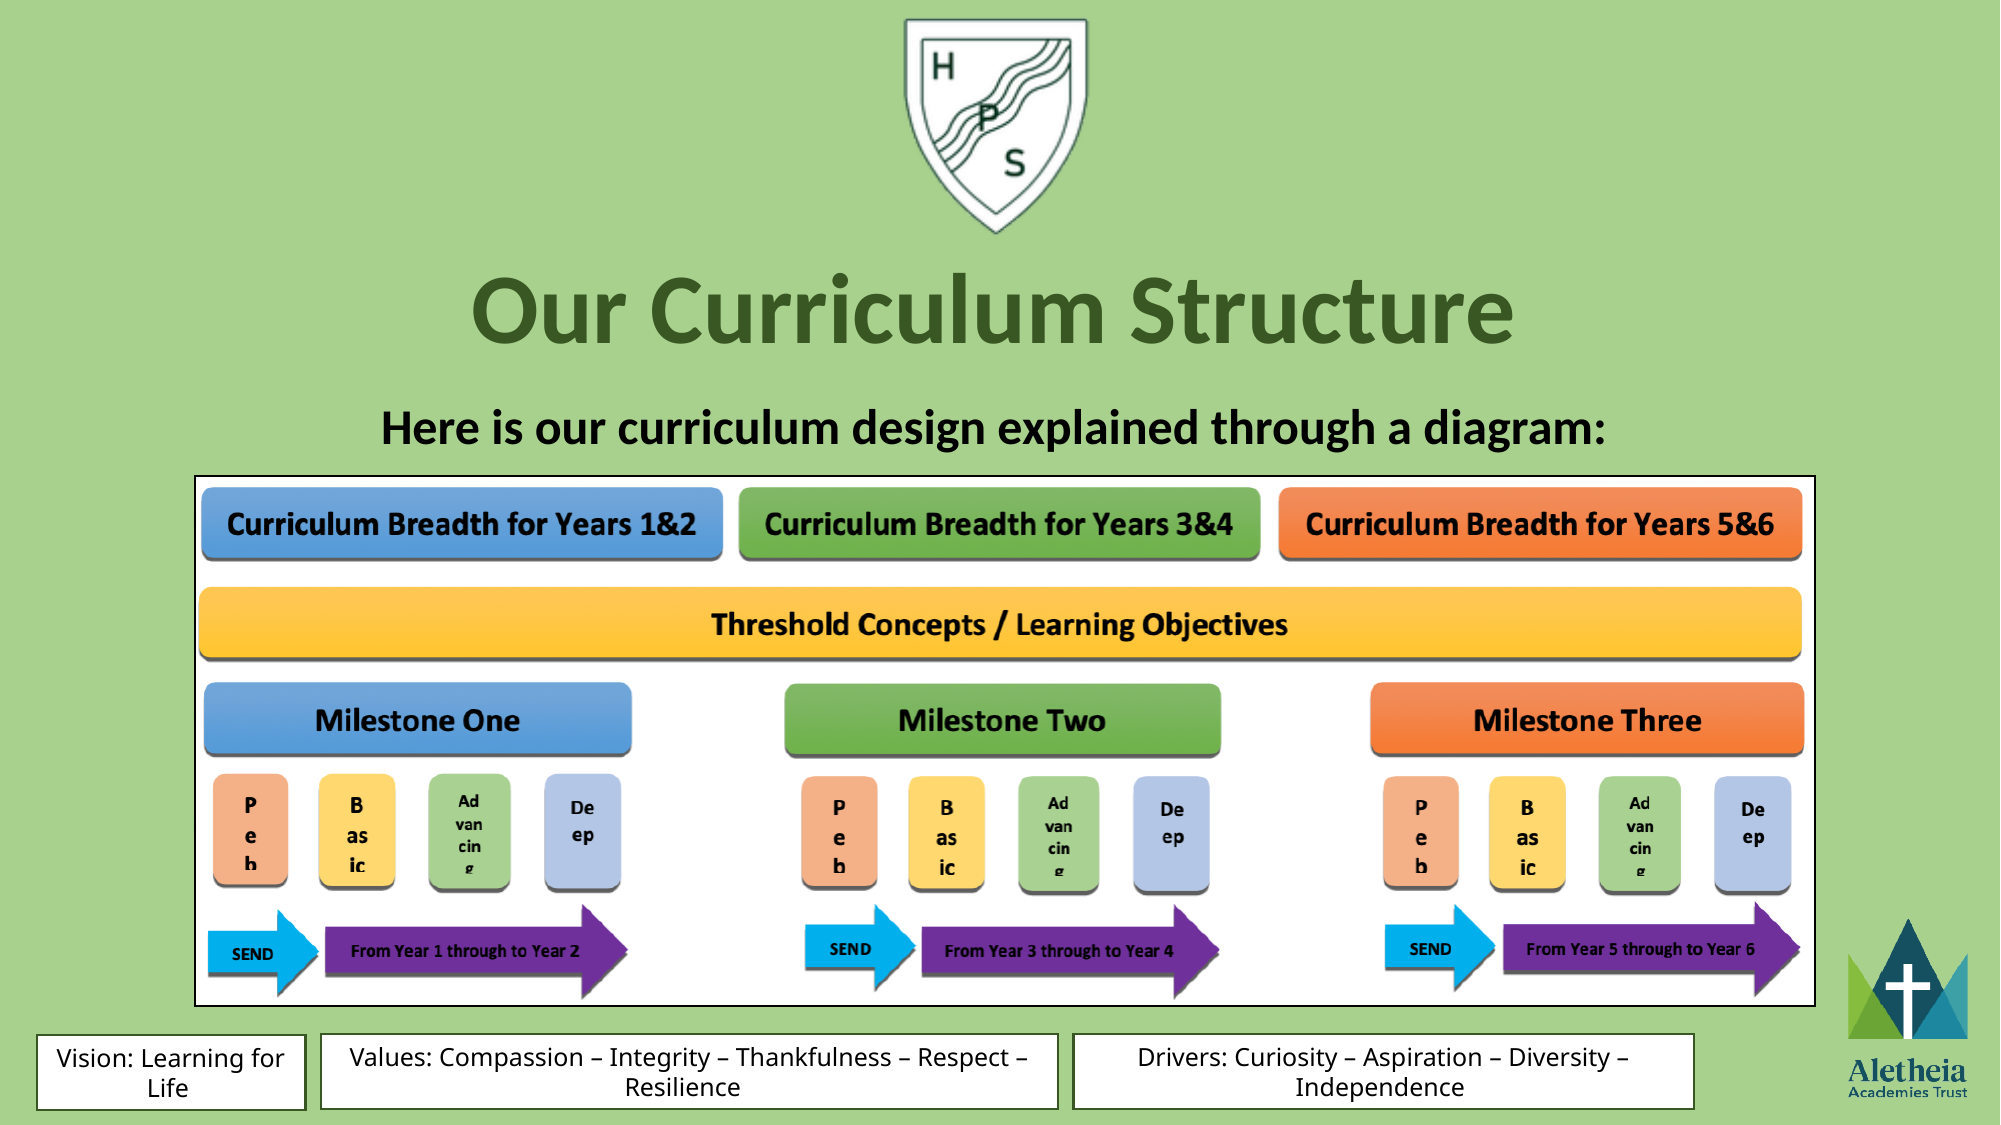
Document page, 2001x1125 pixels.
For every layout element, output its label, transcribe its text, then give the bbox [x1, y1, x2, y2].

text_box Values: Compassion – Integrity – Thankfulness – Respect – Resilience [321, 1034, 1058, 1109]
text_box Here is our curriculum design explained through a diagram: [37, 387, 1964, 462]
text_box Vision: Learning for Life [36, 1035, 306, 1081]
text_box Our Curriculum Structure [196, 236, 1838, 371]
text_box Drivers: Curiosity – Aspiration – Diversity – Independence [1074, 1034, 1694, 1109]
picture [195, 476, 2000, 1118]
picture [902, 17, 1098, 236]
